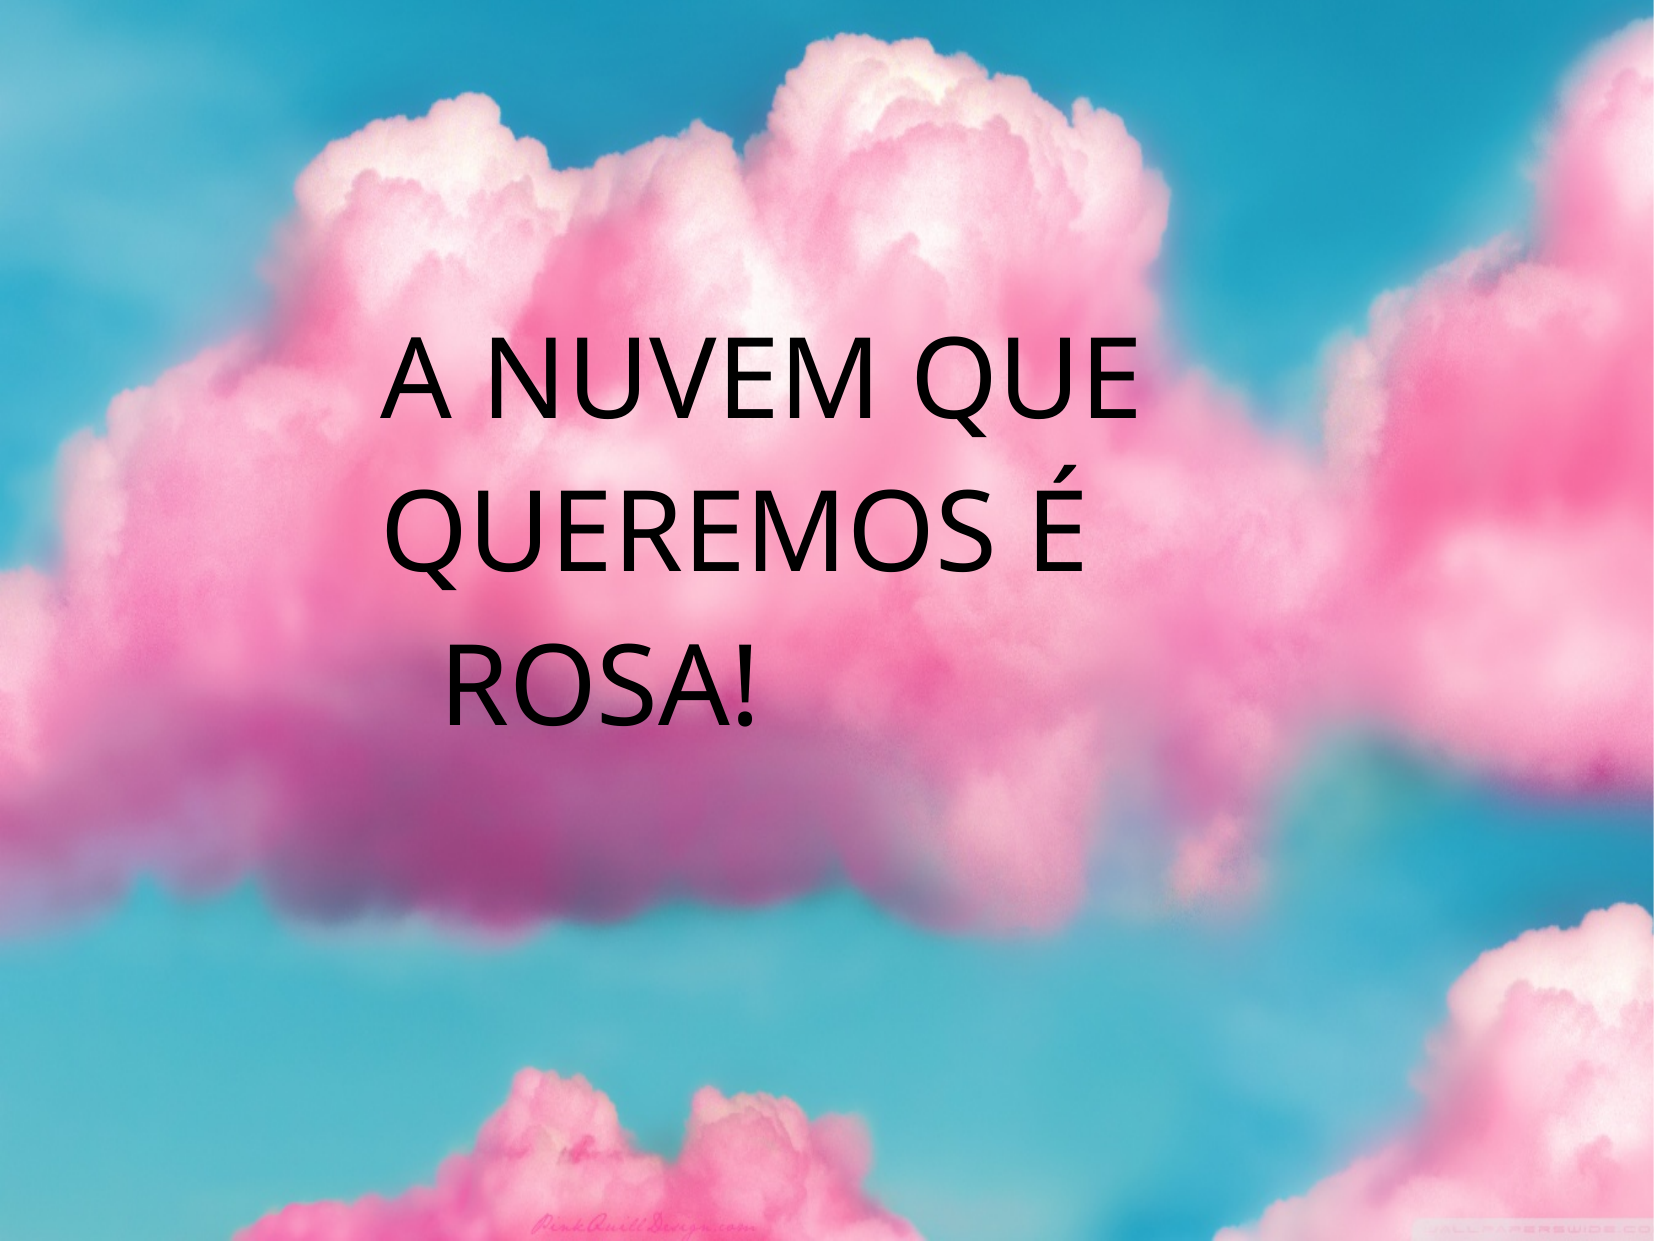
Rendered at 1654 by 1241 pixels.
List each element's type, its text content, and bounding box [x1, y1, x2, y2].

text_box A NUVEM QUE QUEREMOS É ROSA! [366, 290, 1217, 927]
picture [0, 0, 1654, 1241]
